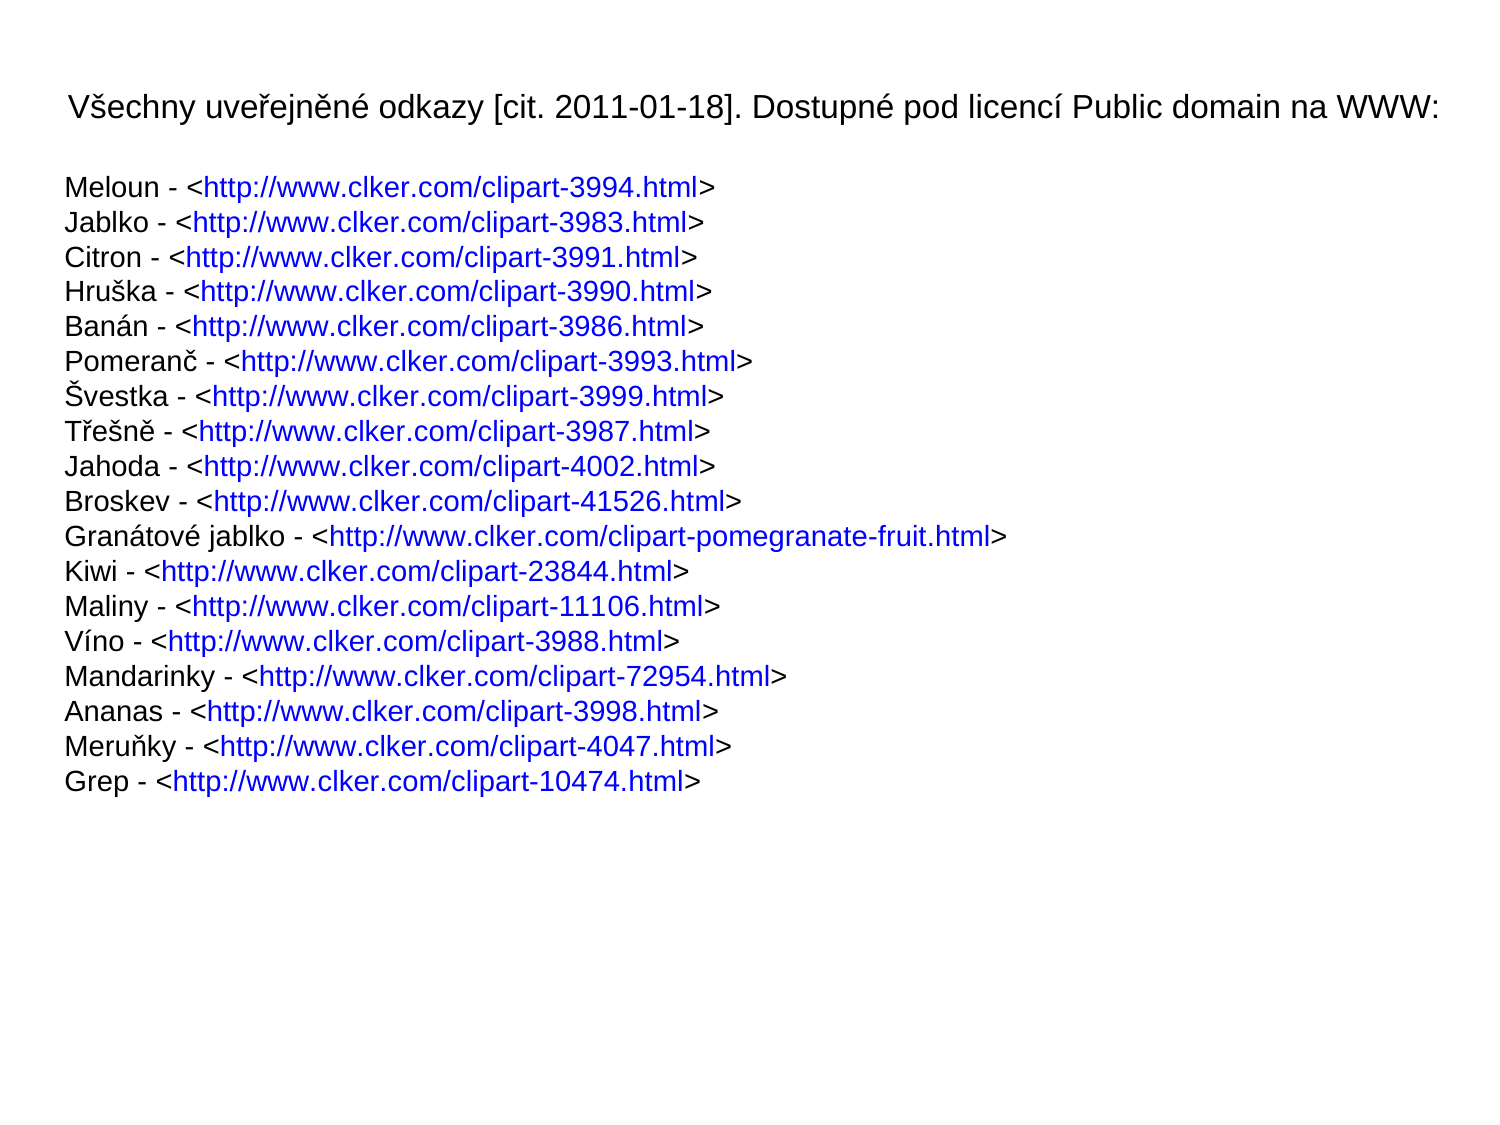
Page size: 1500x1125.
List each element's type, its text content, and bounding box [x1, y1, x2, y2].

text_box Meloun - <http://www.clker.com/clipart-3994.html> Jablko - <http://www.clker.com/clipart-3983.html> Citron - <http://www.clker.com/clipart-3991.html> Hruška - <http://www.clker.com/clipart-3990.html> Banán - <http://www.clker.com/clipart-3986.html> Pomeranč - <http://www.clker.com/clipart-3993.html> Švestka - <http://www.clker.com/clipart-3999.html> Třešně - <http://www.clker.com/clipart-3987.html> Jahoda - <http://www.clker.com/clipart-4002.html> Broskev - <http://www.clker.com/clipart-41526.html> Granátové jablko - <http://www.clker.com/clipart-pomegranate-fruit.html> Kiwi - <http://www.clker.com/clipart-23844.html> Maliny - <http://www.clker.com/clipart-11106.html> Víno - <http://www.clker.com/clipart-3988.html> Mandarinky - <http://www.clker.com/clipart-72954.html> Ananas - <http://www.clker.com/clipart-3998.html> Meruňky - <http://www.clker.com/clipart-4047.html> Grep - <http://www.clker.com/clipart-10474.html> [49, 160, 1023, 805]
text_box Všechny uveřejněné odkazy [cit. 2011-01-18]. Dostupné pod licencí Public domain na WWW: [53, 78, 1471, 134]
